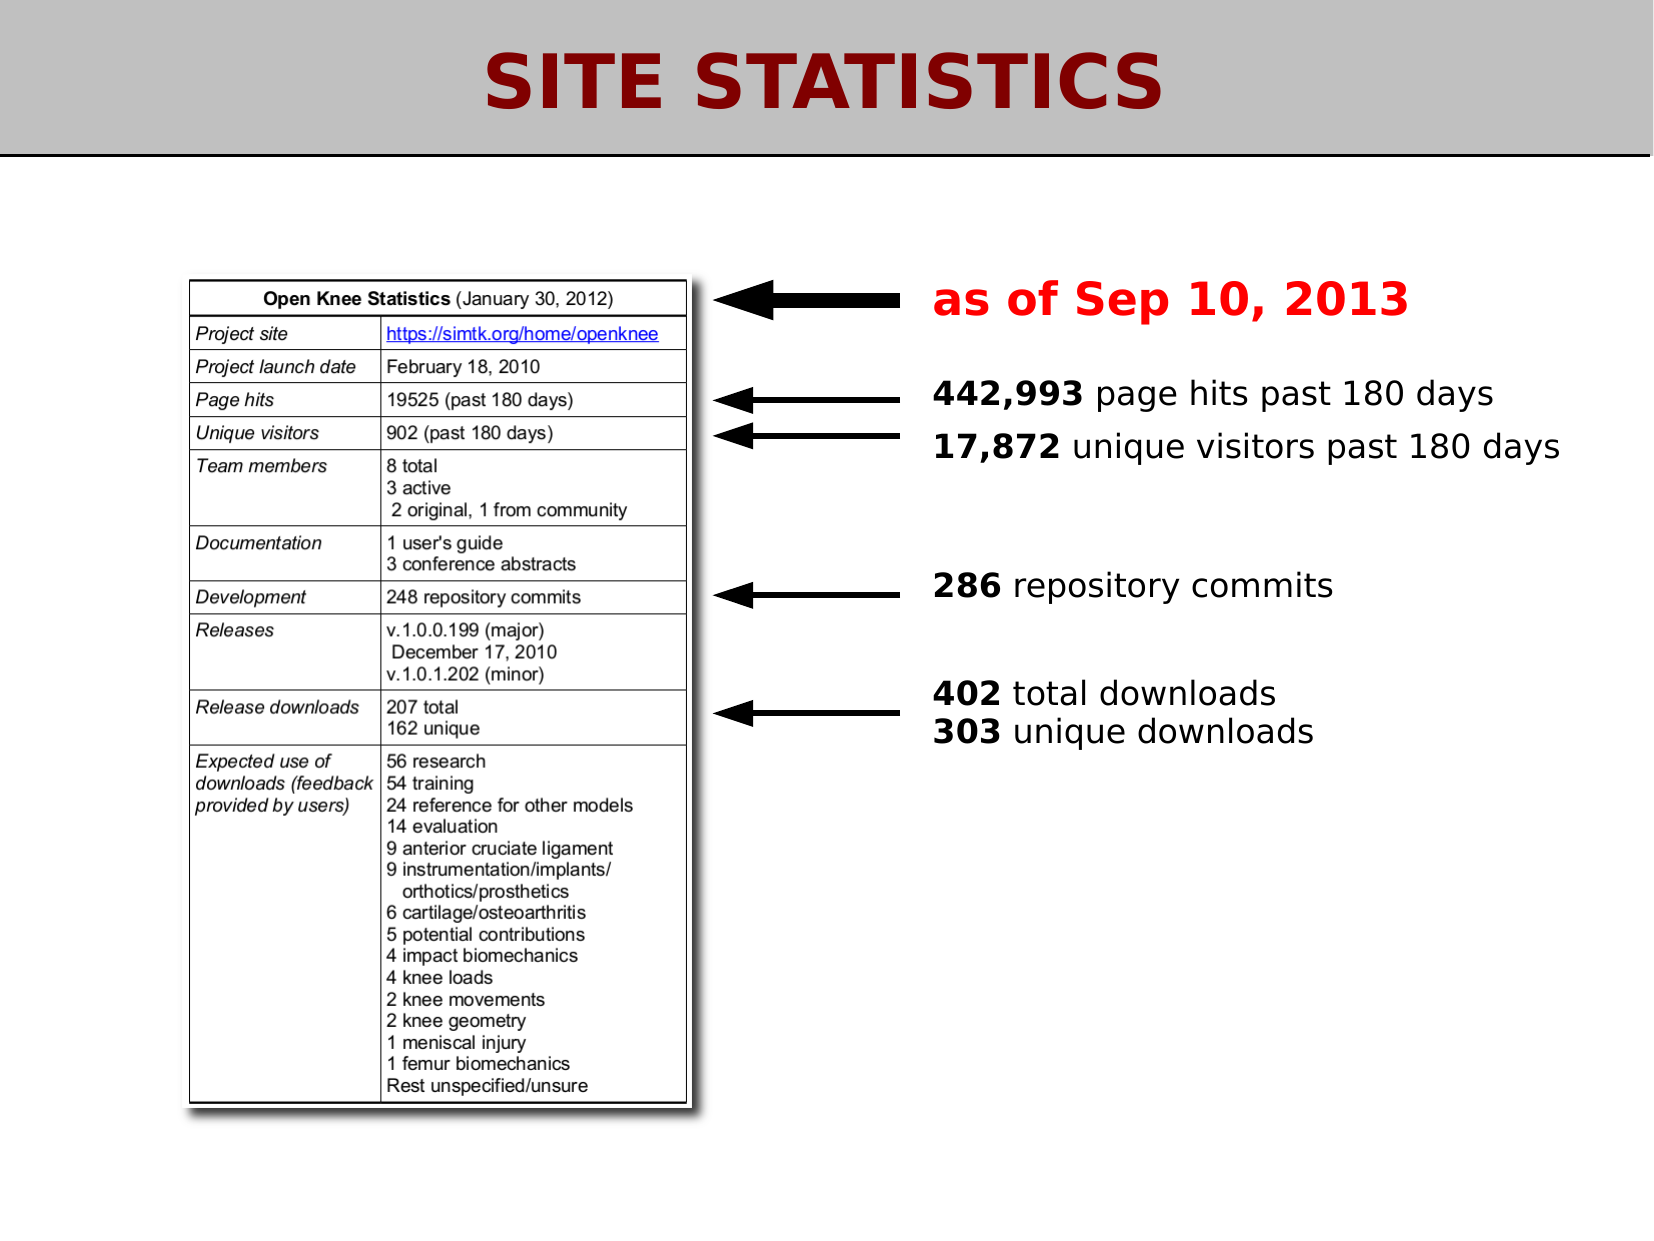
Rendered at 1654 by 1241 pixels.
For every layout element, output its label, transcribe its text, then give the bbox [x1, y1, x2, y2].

text_box 286 repository commits [917, 559, 1368, 631]
text_box [0, 0, 1654, 156]
text_box SITE STATISTICS [0, 31, 1651, 134]
text_box 17,872 unique visitors past 180 days [917, 420, 1613, 492]
text_box 442,993 page hits past 180 days [917, 366, 1556, 420]
picture [175, 267, 715, 1131]
text_box 402 total downloads 303 unique downloads [917, 667, 1368, 759]
text_box as of Sep 10, 2013 [917, 265, 1631, 338]
